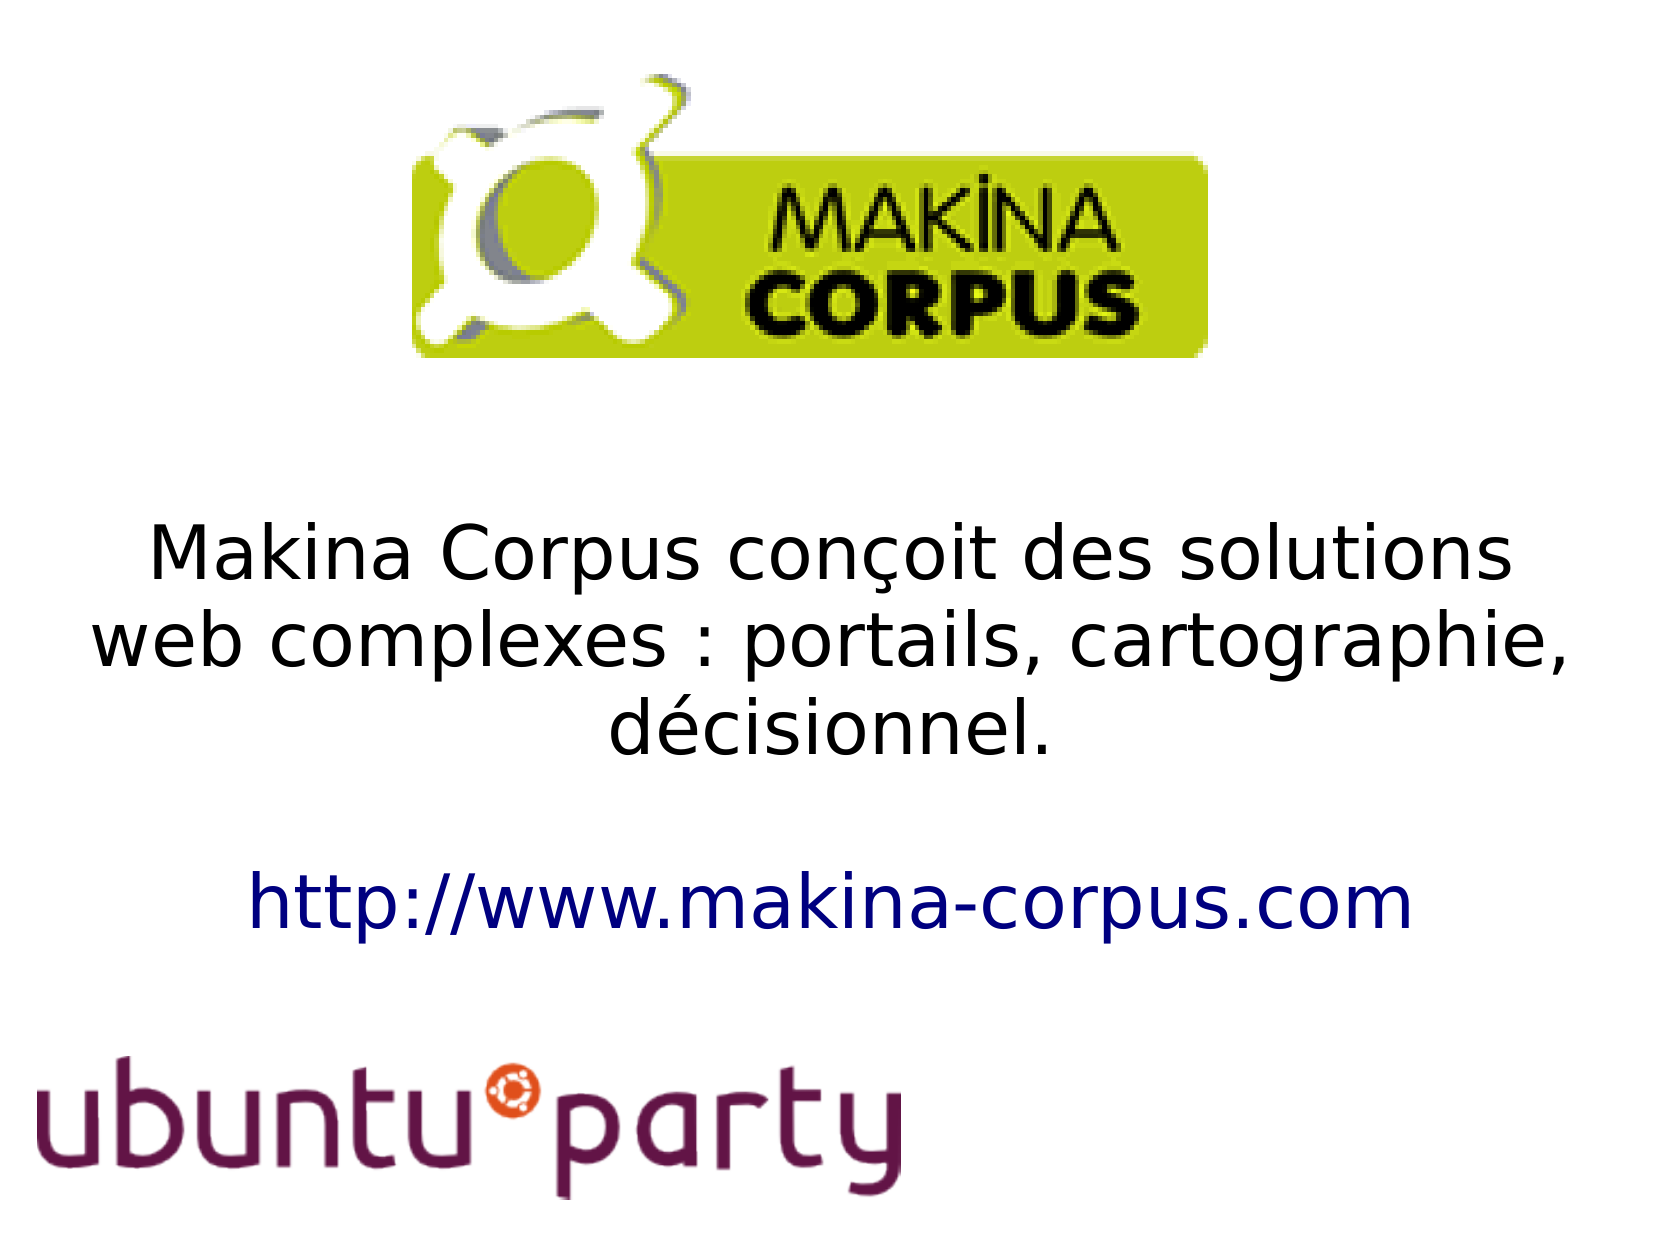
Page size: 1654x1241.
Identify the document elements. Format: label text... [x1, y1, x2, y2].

picture [37, 1056, 901, 1200]
picture [412, 74, 1208, 359]
text_box Makina Corpus conçoit des solutions web complexes : portails, cartographie, décisionnel. http://www.makina-corpus.com [75, 502, 1588, 955]
